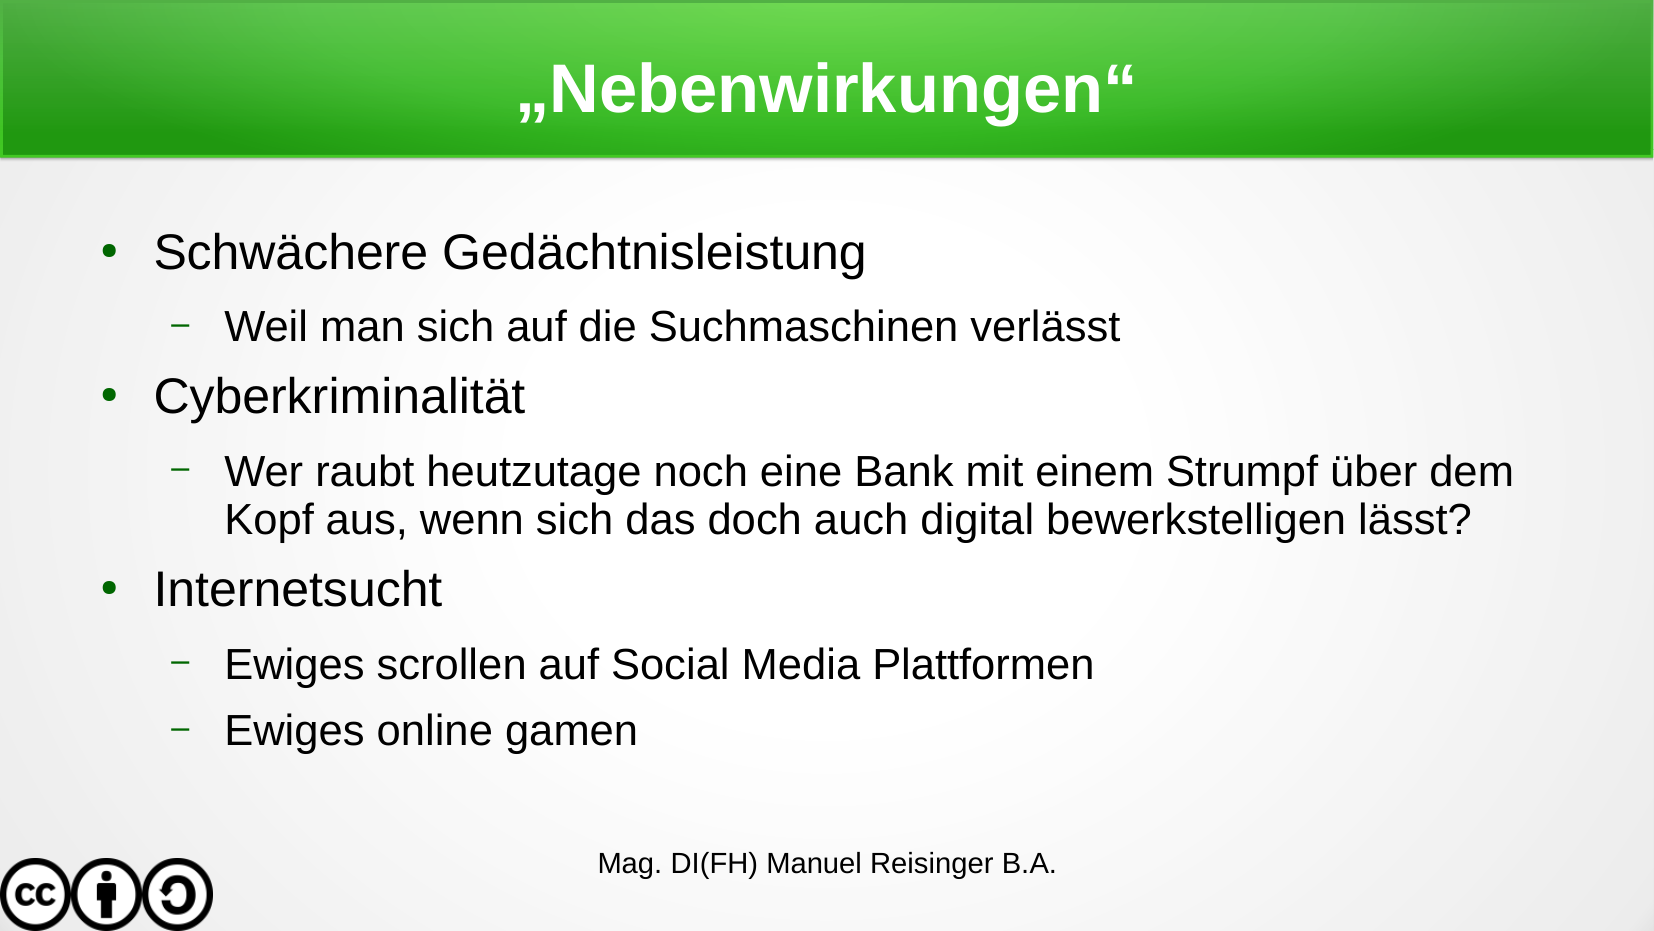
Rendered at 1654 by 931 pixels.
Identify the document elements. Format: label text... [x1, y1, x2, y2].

list Schwächere Gedächtnisleistung Weil man sich auf die Suchmaschinen verlässt Cyberkriminalität Wer raubt heutzutage noch eine Bank mit einem Strumpf über dem Kopf aus, wenn sich das doch auch digital bewerkstelligen lässt? Internetsucht Ewiges scrollen auf Social Media Plattformen Ewiges online gamen [82, 224, 1571, 764]
title „Nebenwirkungen“ [82, 35, 1571, 142]
picture [0, 858, 213, 931]
